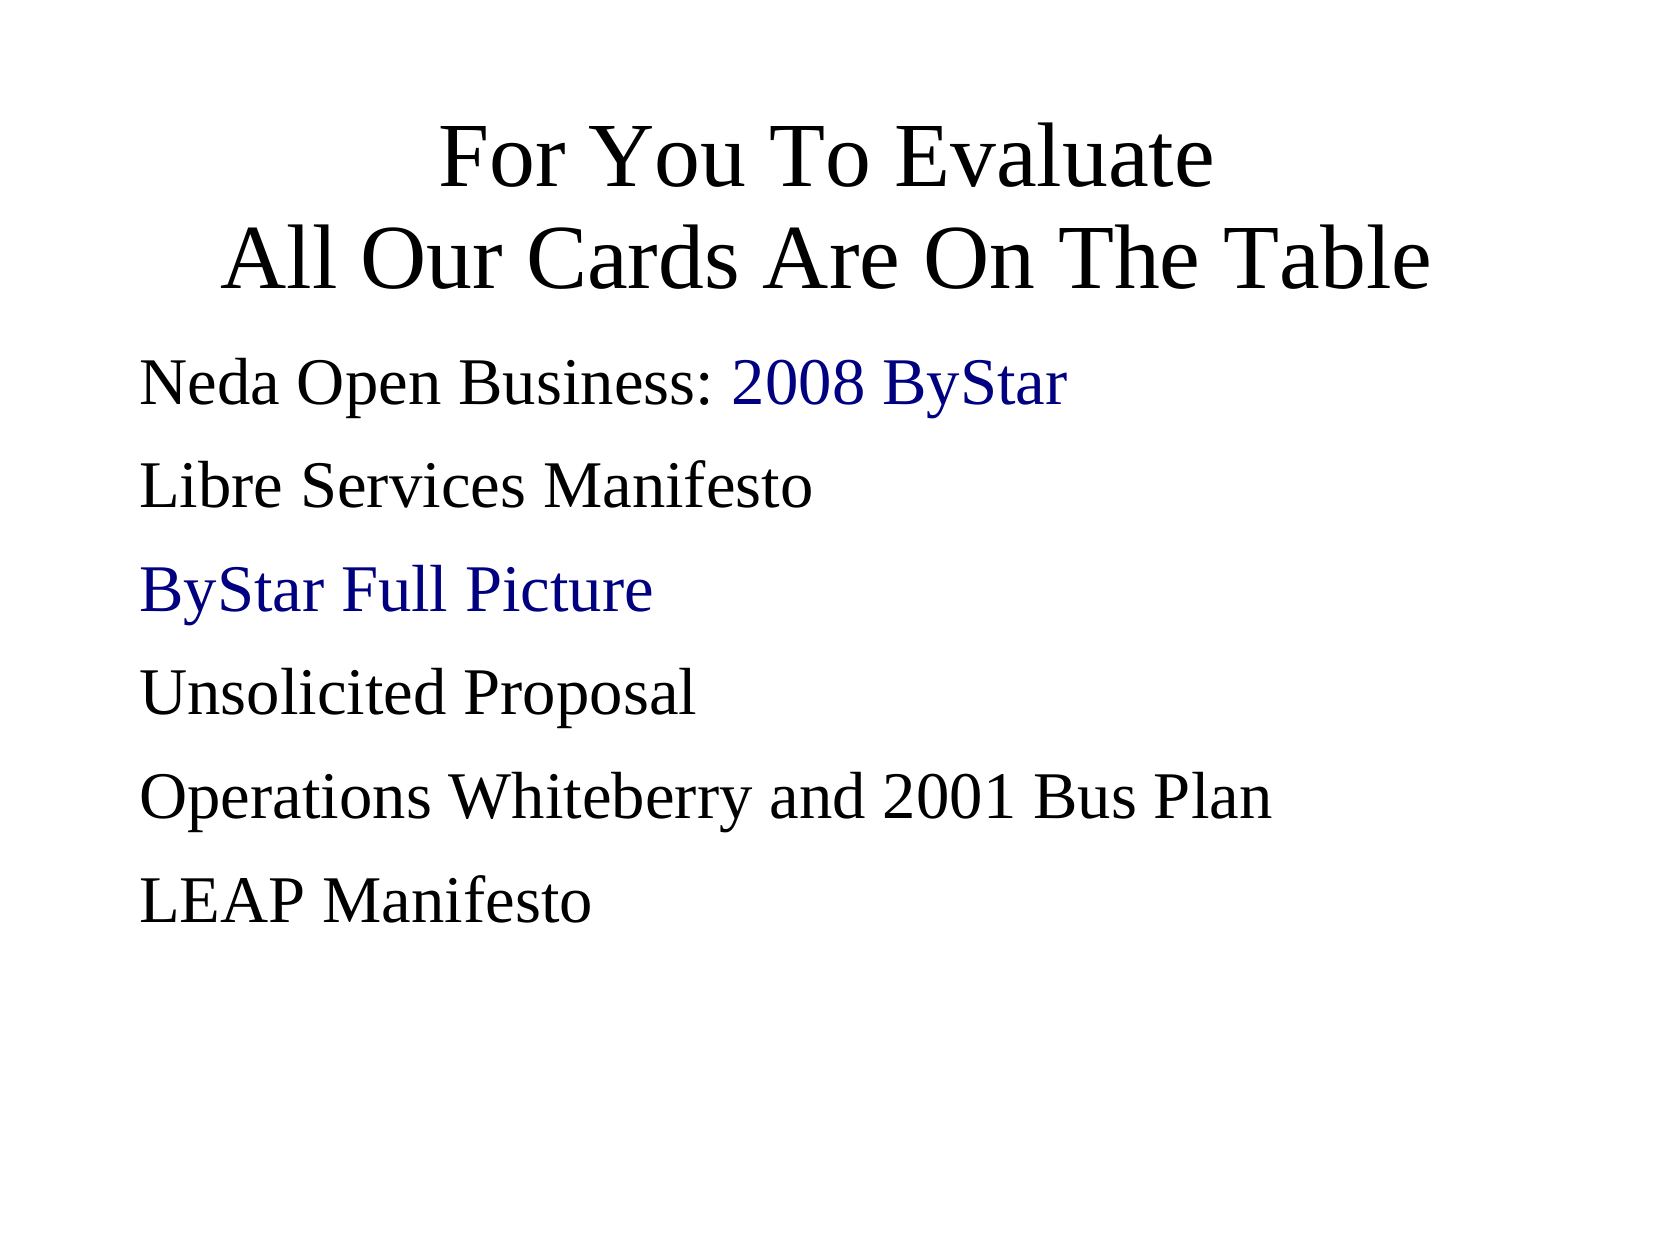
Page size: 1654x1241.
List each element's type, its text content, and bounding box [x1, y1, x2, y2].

list Neda Open Business: 2008 ByStar Libre Services Manifesto ByStar Full Picture Unsolicited Proposal Operations Whiteberry and 2001 Bus Plan LEAP Manifesto [121, 344, 1534, 1127]
title For You To Evaluate All Our Cards Are On The Table [121, 79, 1534, 334]
